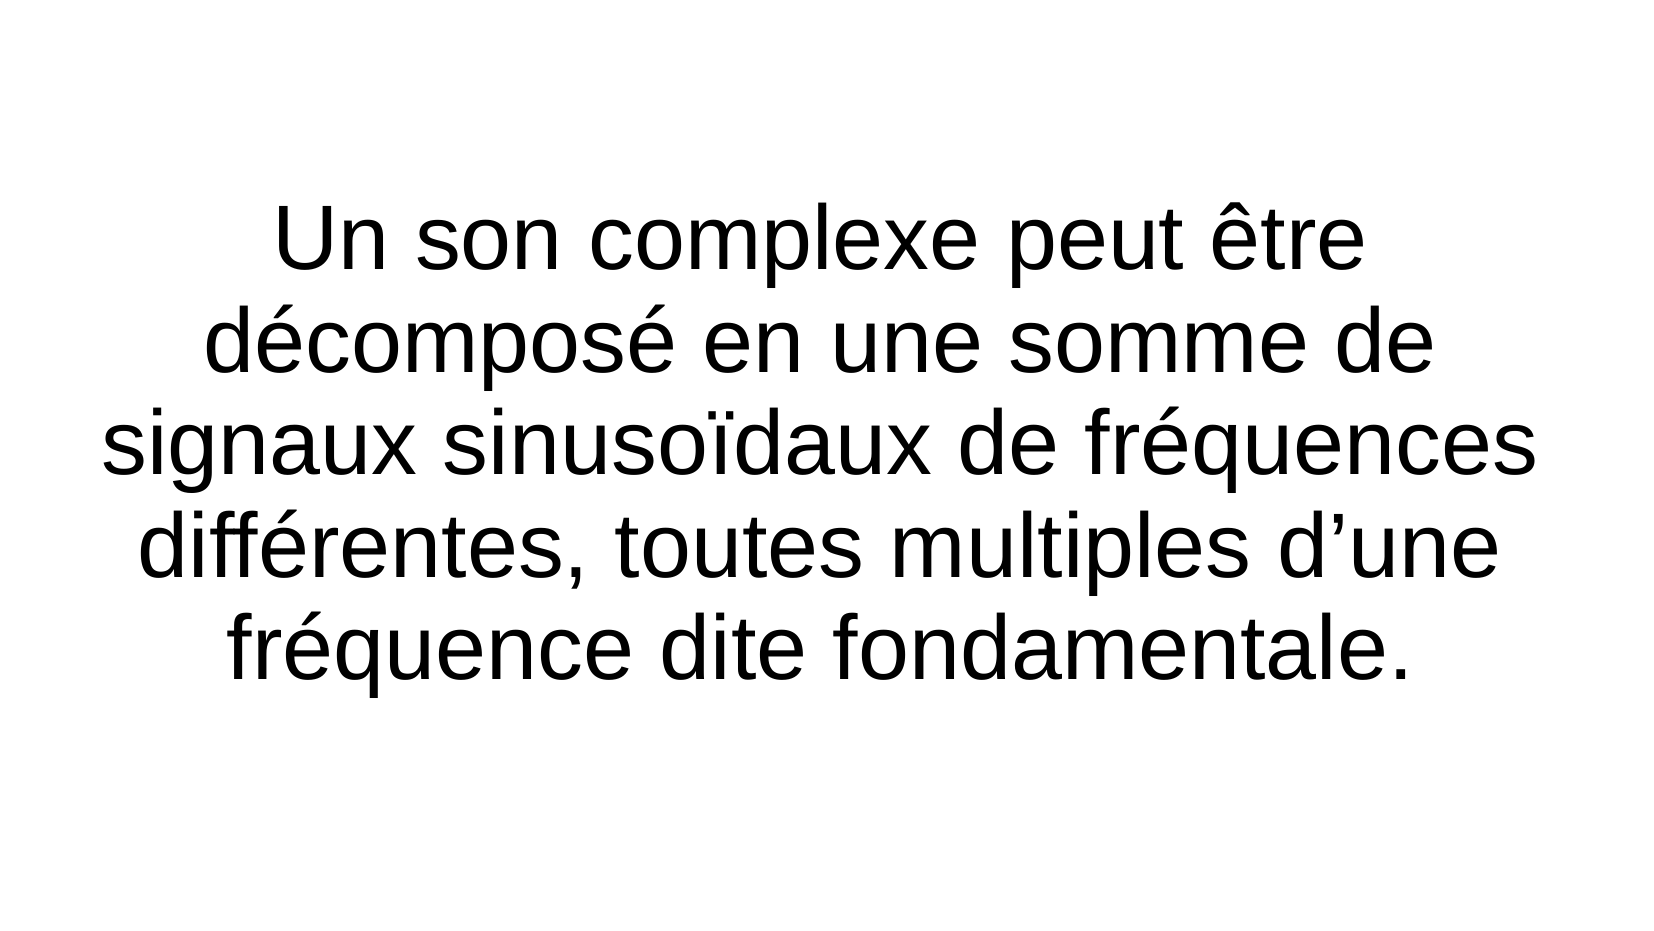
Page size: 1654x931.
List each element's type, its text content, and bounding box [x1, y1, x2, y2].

title Un son complexe peut être décomposé en une somme de signaux sinusoïdaux de fréquences différentes, toutes multiples d’une fréquence dite fondamentale. [76, 29, 1565, 857]
